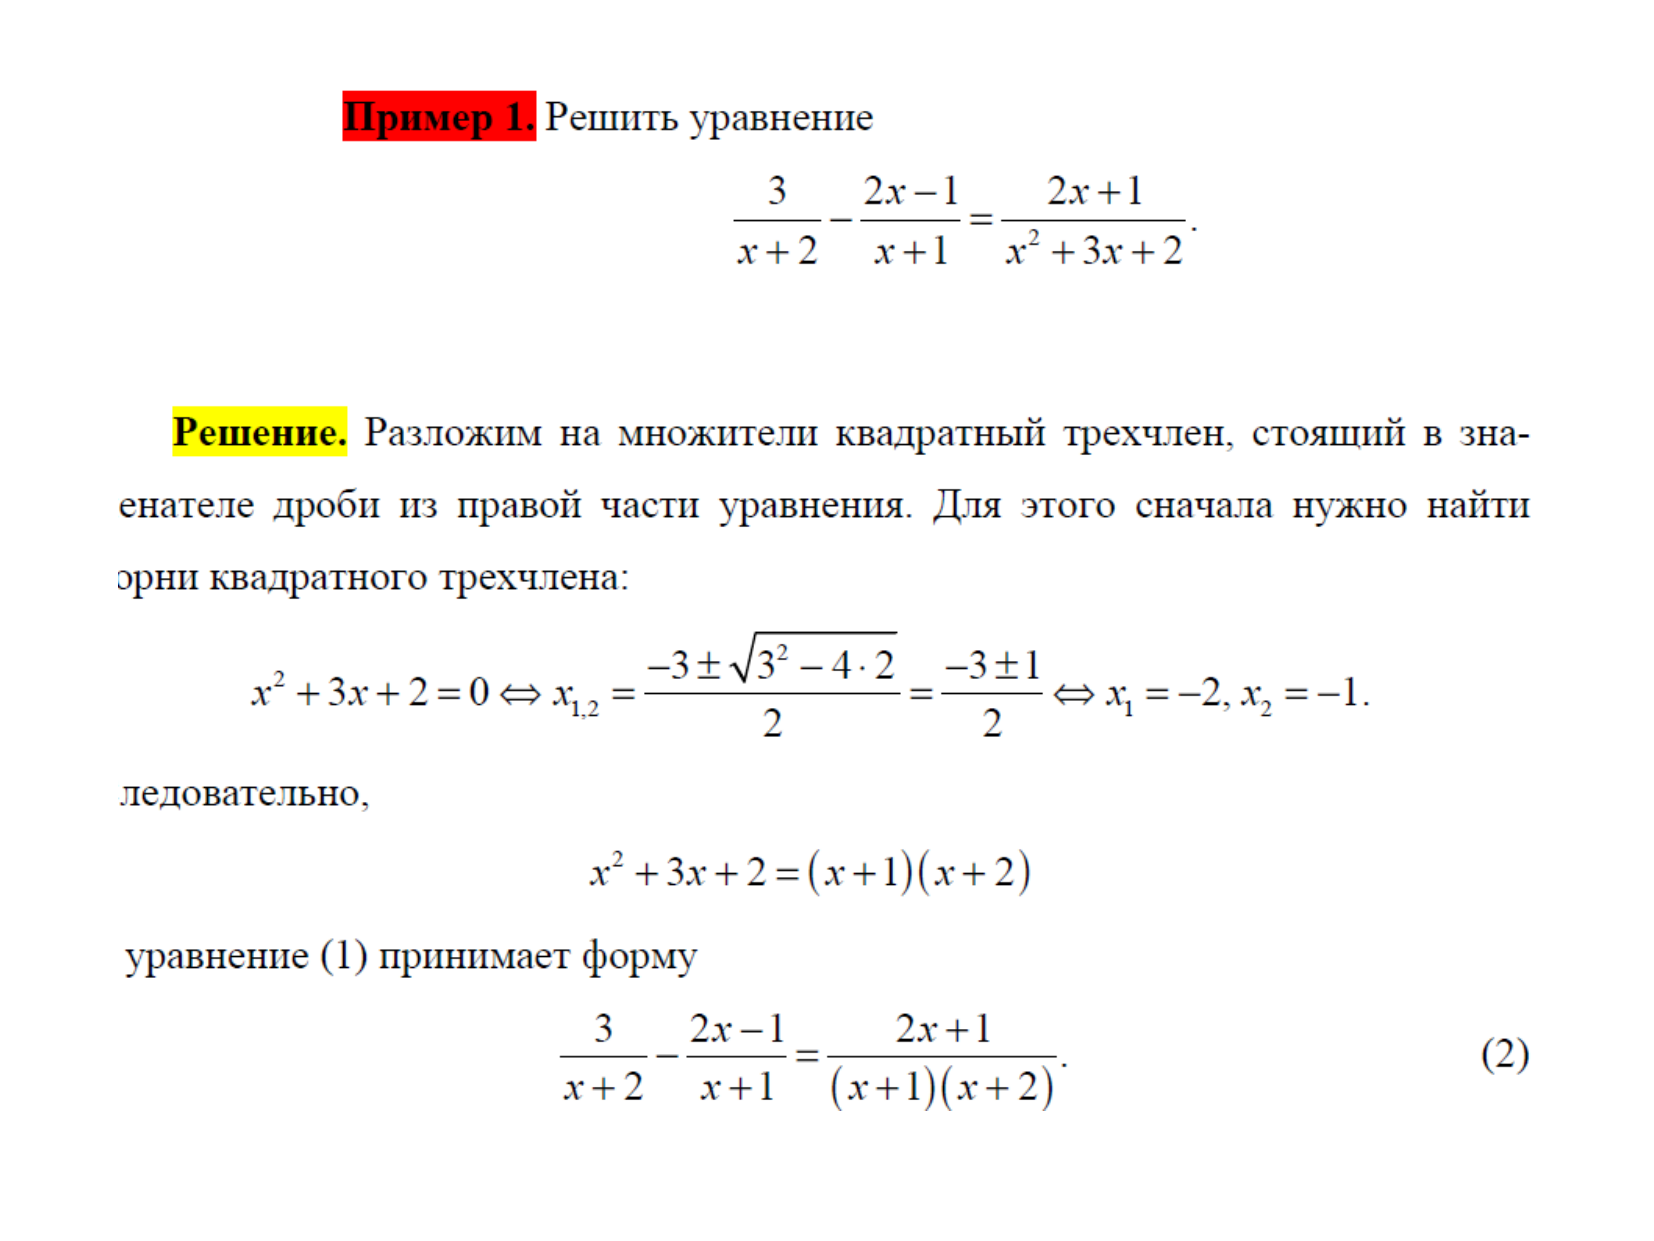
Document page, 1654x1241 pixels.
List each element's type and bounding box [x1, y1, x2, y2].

picture [324, 58, 1308, 294]
picture [118, 383, 1604, 1111]
